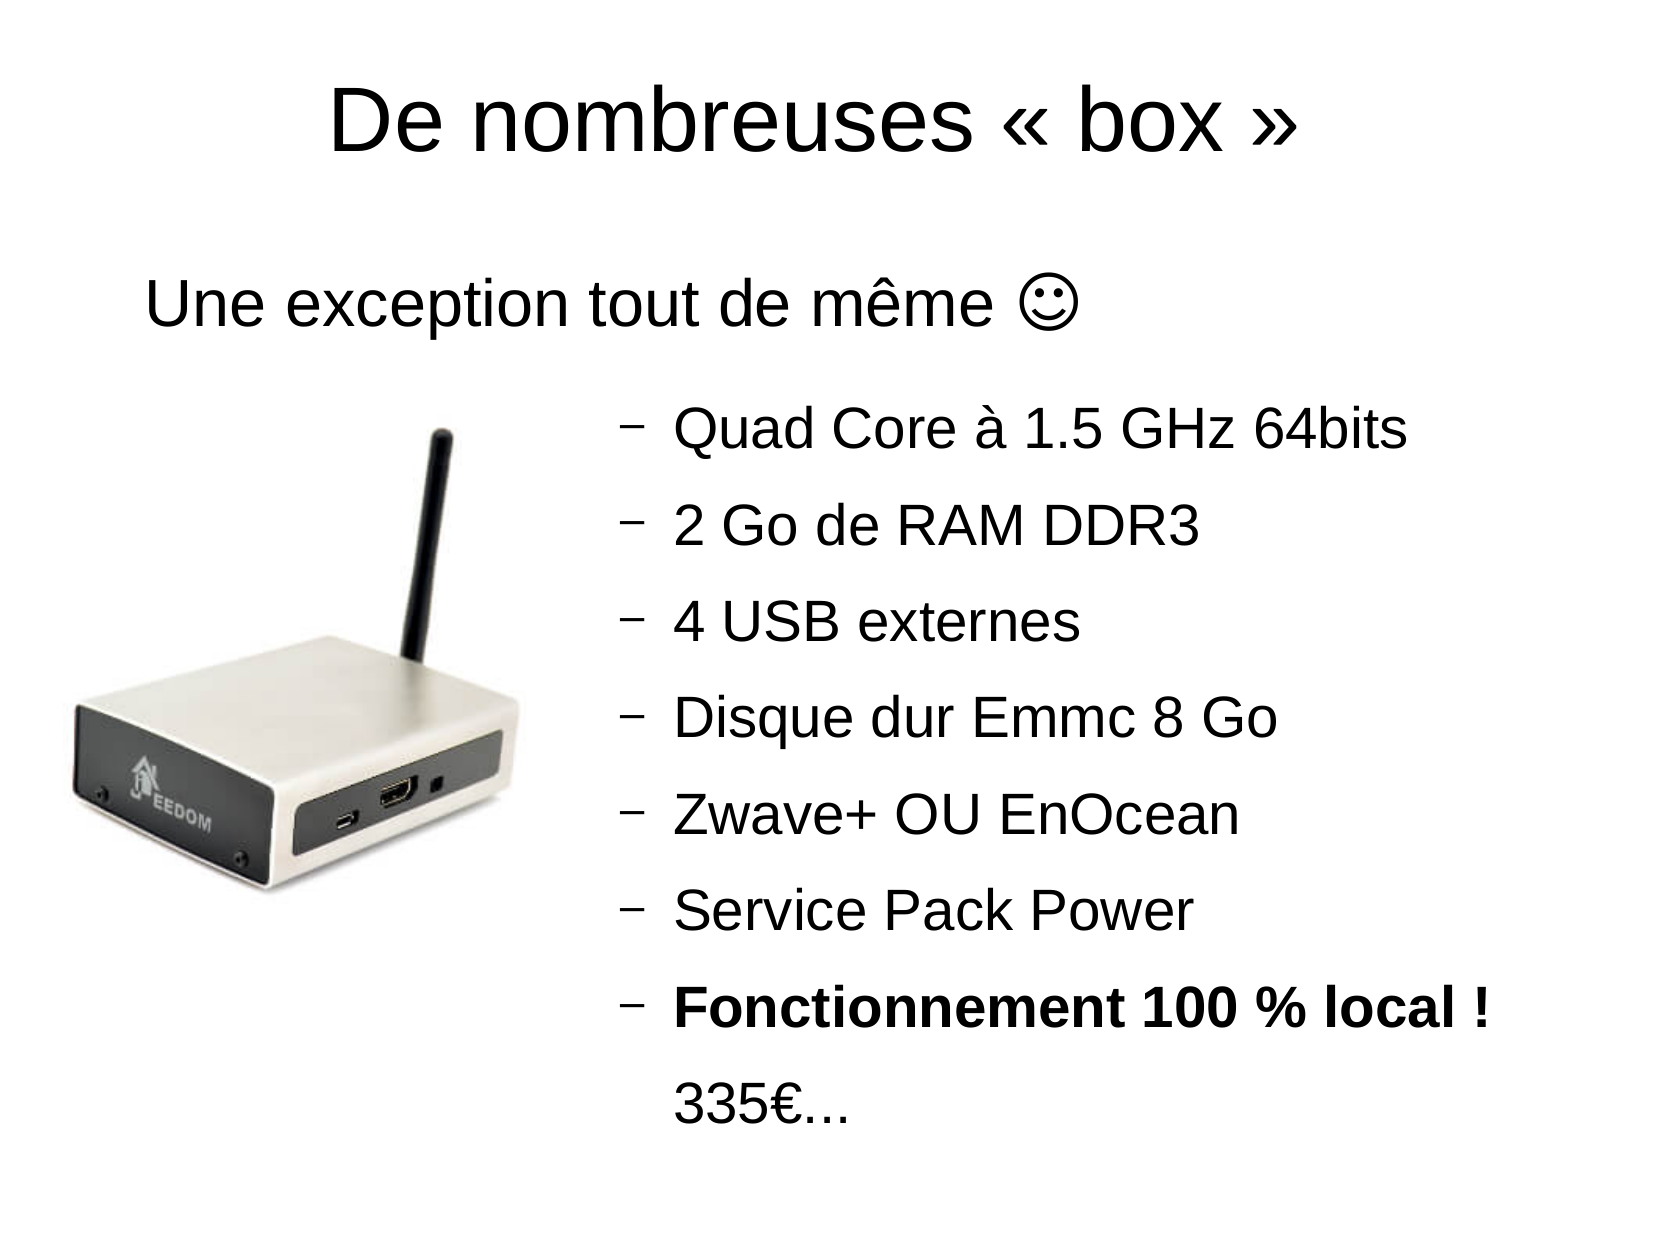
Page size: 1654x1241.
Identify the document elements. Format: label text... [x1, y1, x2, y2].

list Quad Core à 1.5 GHz 64bits 2 Go de RAM DDR3 4 USB externes Disque dur Emmc 8 Go Zwave+ OU EnOcean Service Pack Power Fonctionnement 100 % local ! 335€... [531, 395, 1560, 1140]
text_box Une exception tout de même ☺ [129, 248, 1134, 367]
title De nombreuses « box » [82, 49, 1548, 189]
picture [1, 378, 626, 1004]
